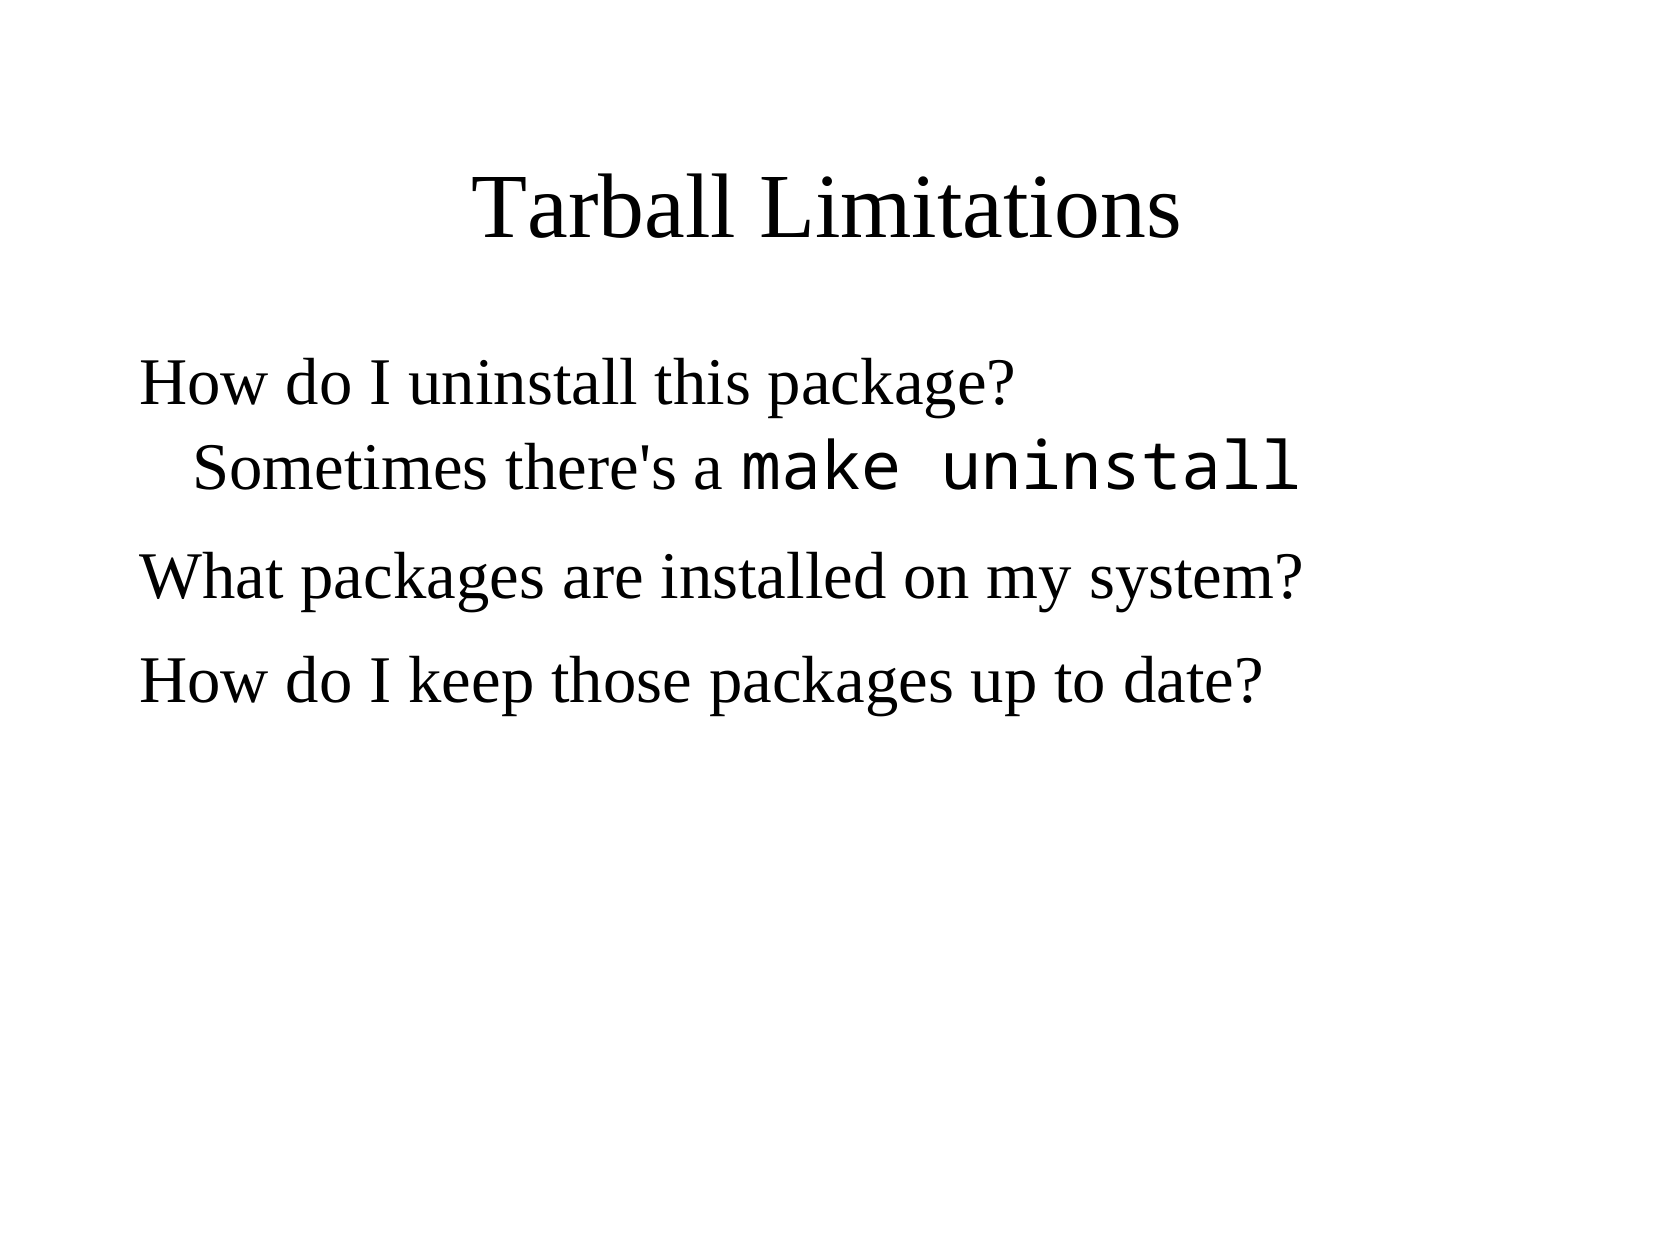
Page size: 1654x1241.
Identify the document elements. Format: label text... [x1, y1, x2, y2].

title Tarball Limitations [121, 102, 1534, 311]
list How do I uninstall this package? Sometimes there's a make uninstall What packages are installed on my system? How do I keep those packages up to date? [121, 344, 1534, 1127]
